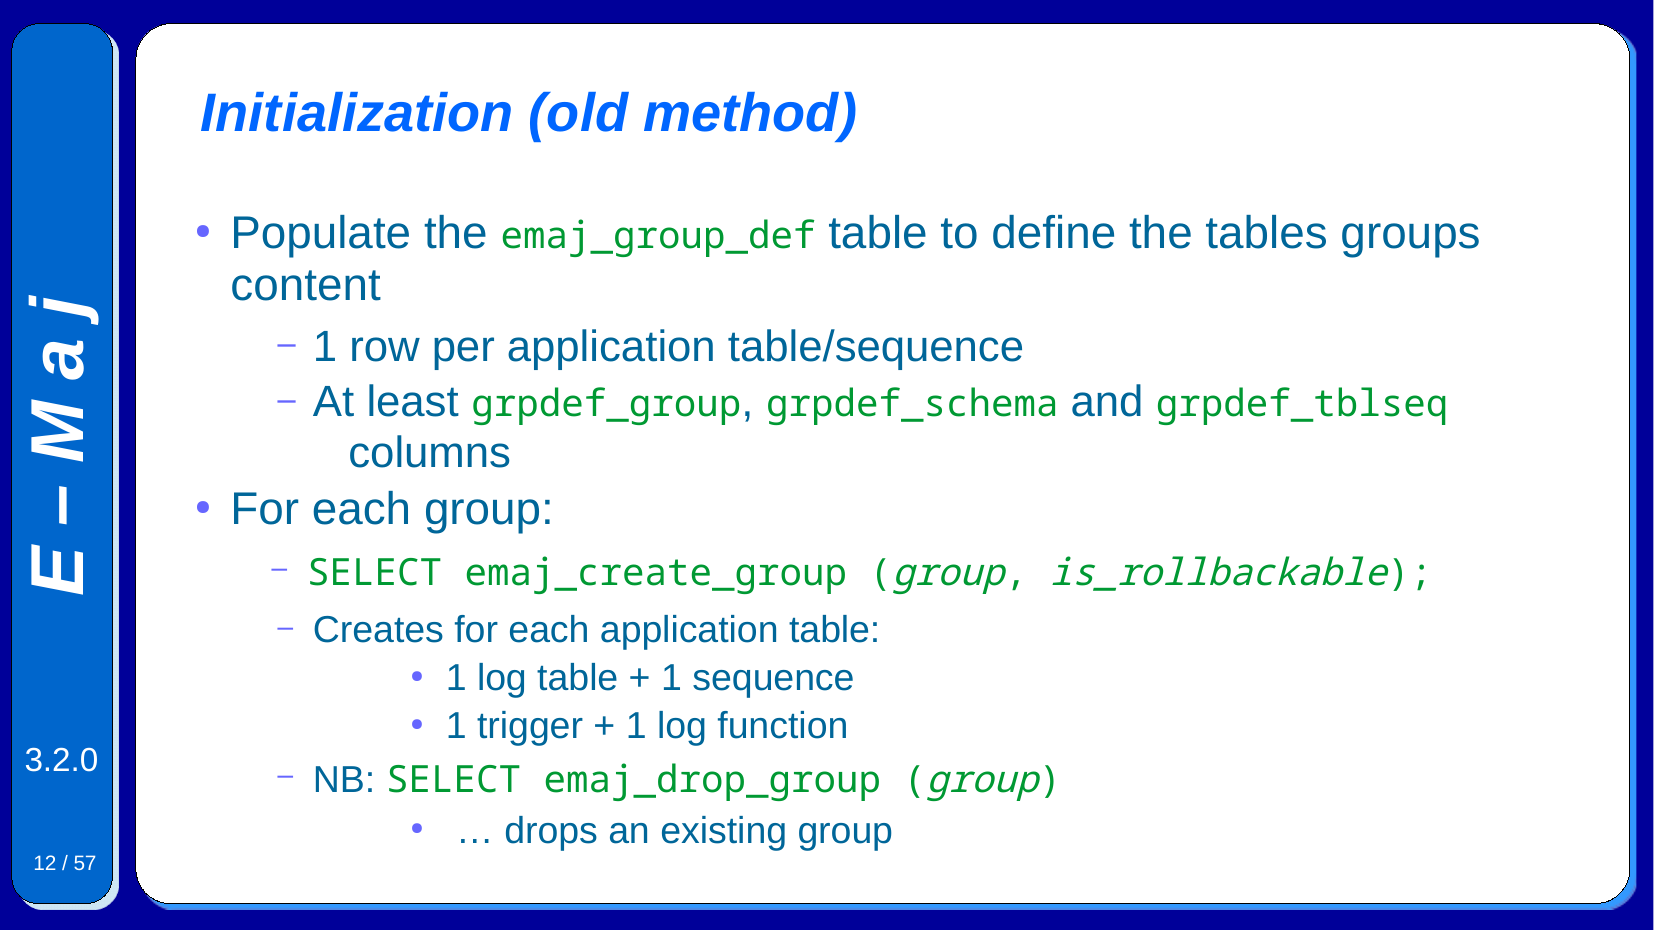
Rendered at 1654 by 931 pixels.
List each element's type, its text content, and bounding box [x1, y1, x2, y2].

list Populate the emaj_group_def table to define the tables groups content 1 row per application table/sequence At least grpdef_group, grpdef_schema and grpdef_tblseq columns For each group: SELECT emaj_create_group (group, is_rollbackable); Creates for each application table: 1 log table + 1 sequence 1 trigger + 1 log function NB: SELECT emaj_drop_group (group) … drops an existing group [177, 206, 1587, 846]
title Initialization (old method) [200, 34, 1575, 191]
